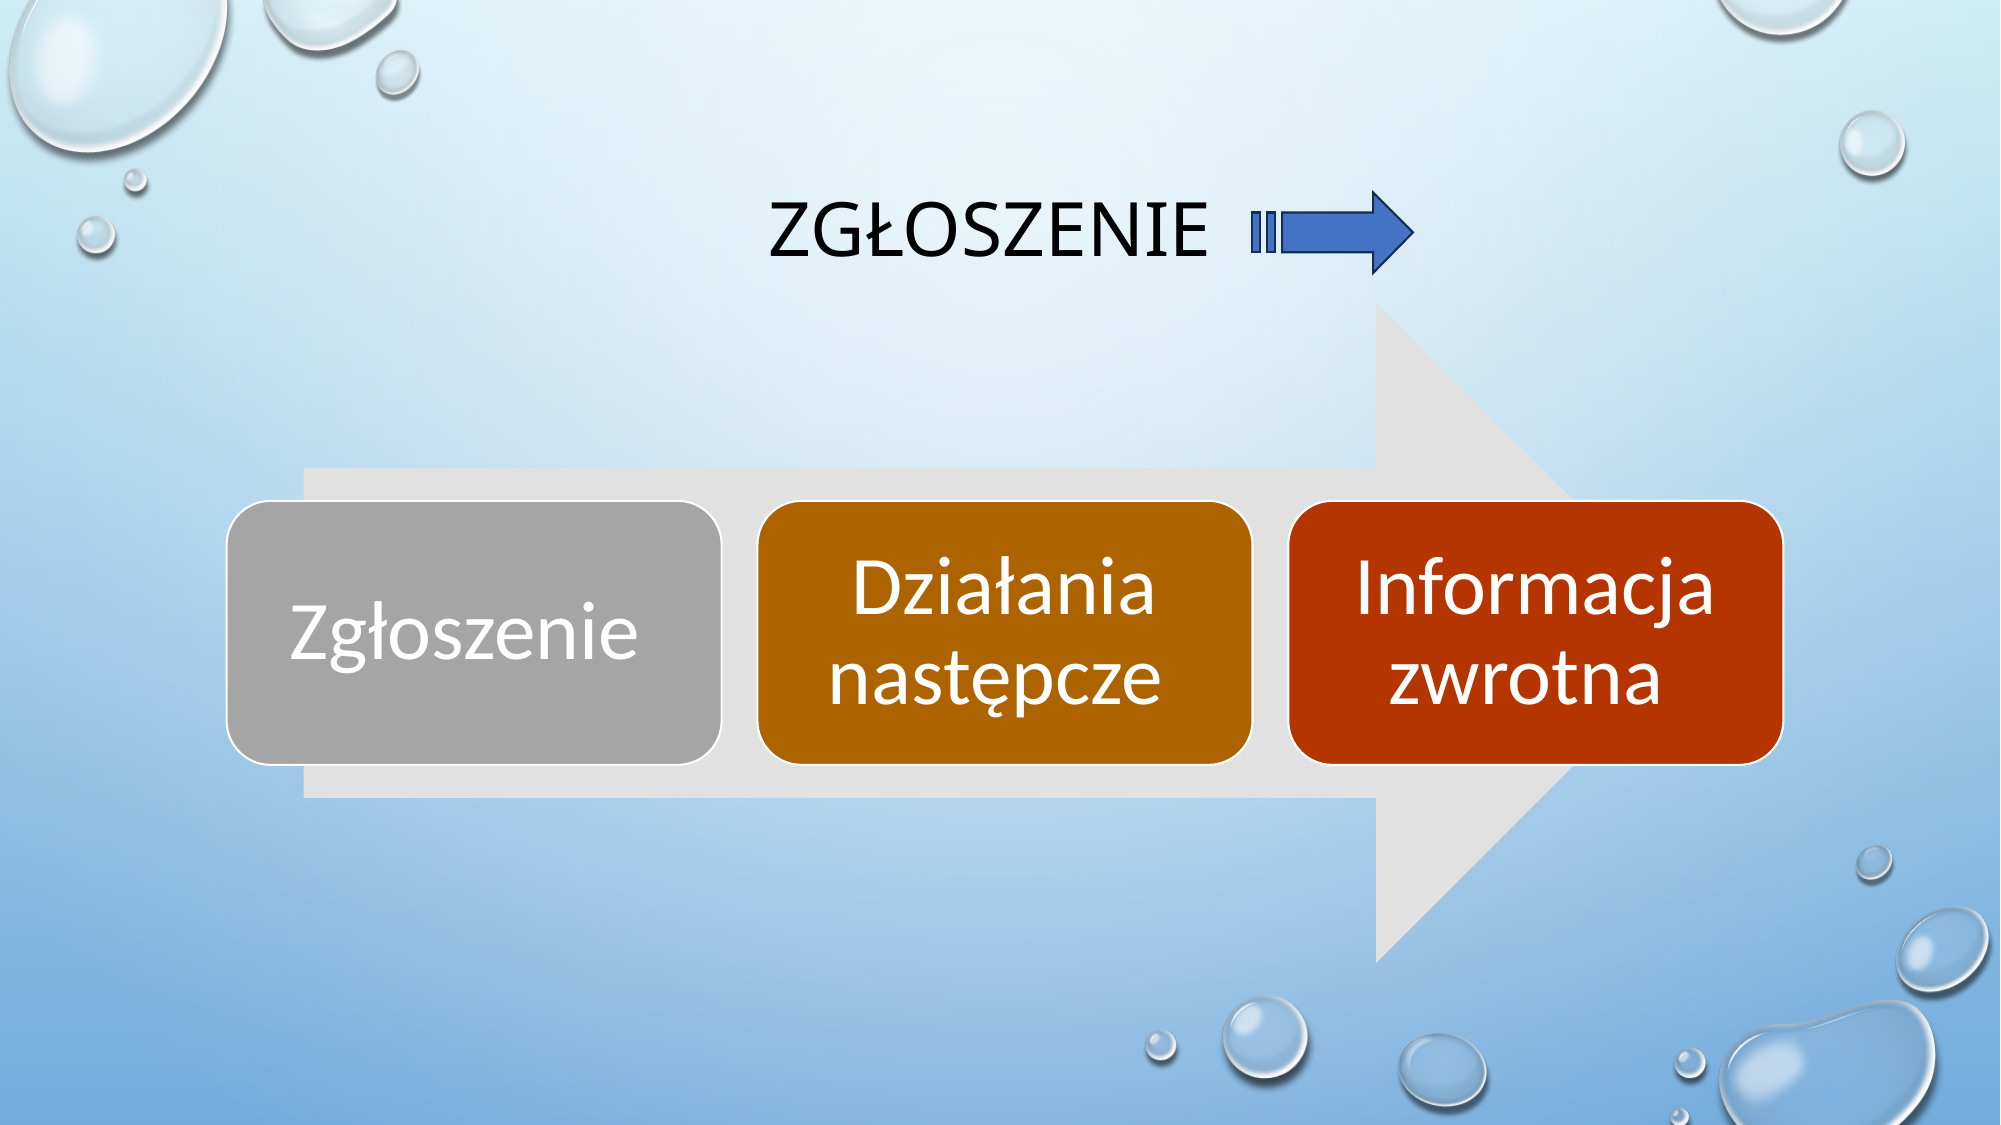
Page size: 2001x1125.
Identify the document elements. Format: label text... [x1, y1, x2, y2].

title Zgłoszenie [149, 101, 1851, 364]
text_box [1252, 212, 1260, 253]
text_box [1282, 192, 1414, 273]
text_box Informacja zwrotna [1288, 500, 1784, 765]
text_box Działania następcze [757, 500, 1253, 765]
text_box [1267, 212, 1275, 253]
text_box [303, 302, 1575, 963]
text_box Zgłoszenie [226, 500, 722, 765]
